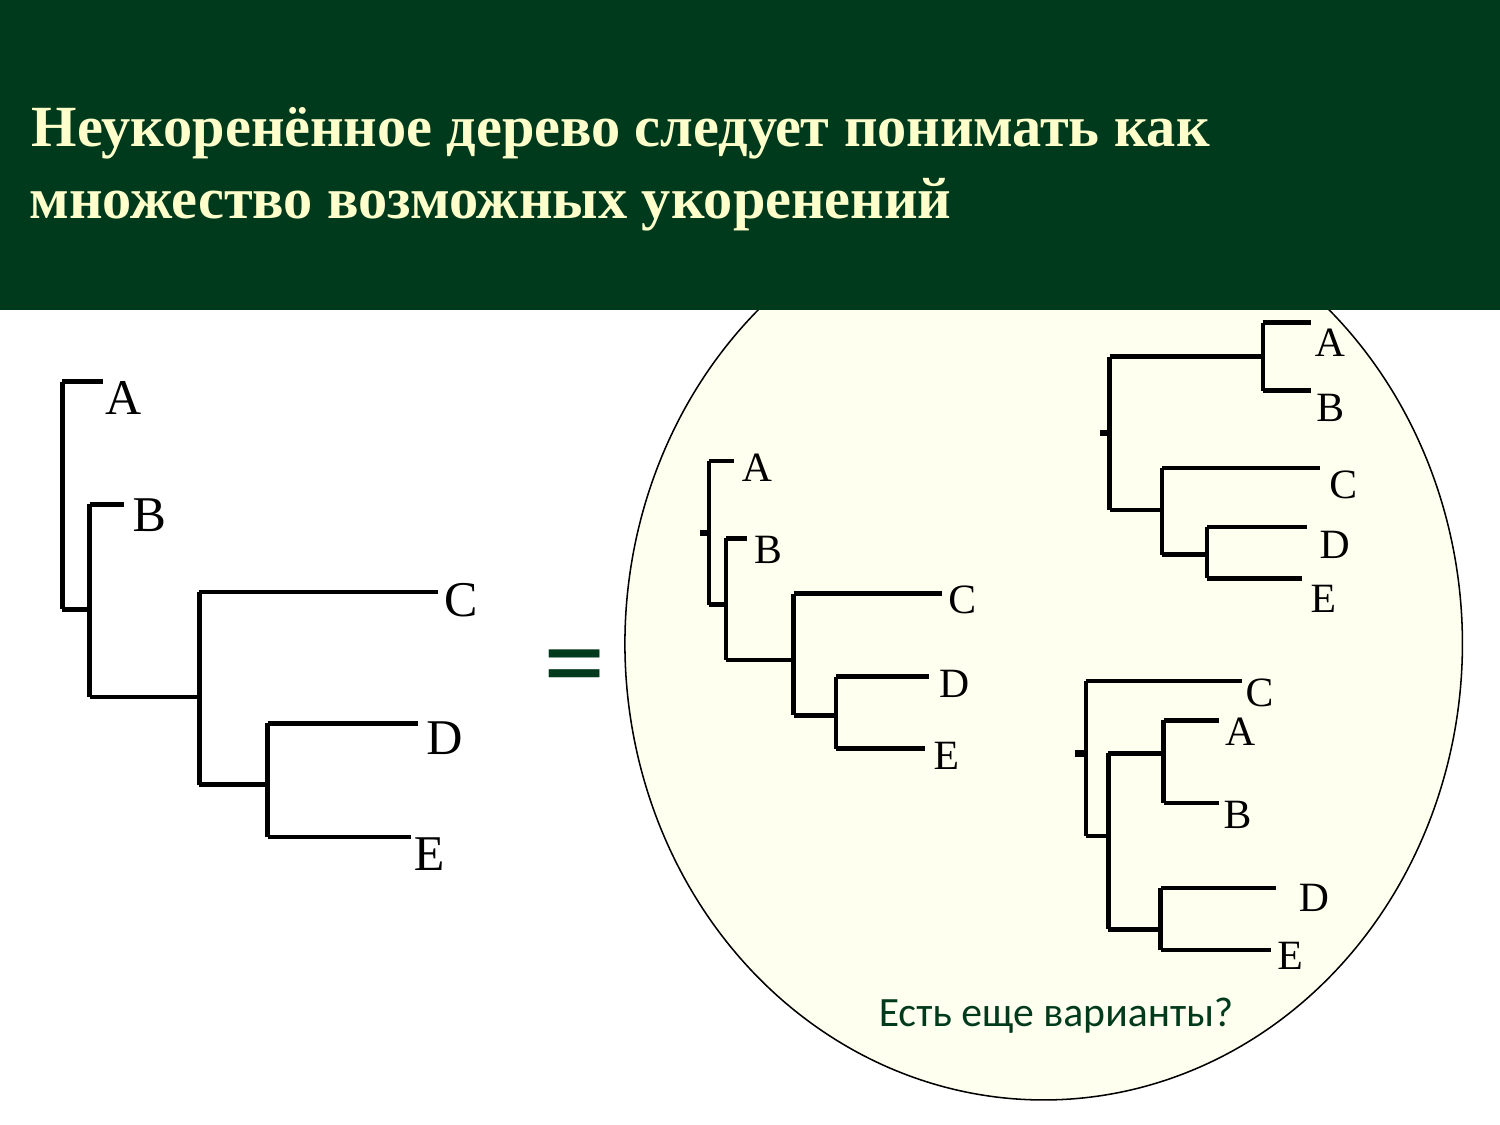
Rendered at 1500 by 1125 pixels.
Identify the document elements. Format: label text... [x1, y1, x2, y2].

text_box [1209, 529, 1304, 576]
text_box E [1262, 912, 1319, 986]
text_box B [739, 506, 798, 580]
text_box Есть еще варианты? [849, 962, 1263, 1050]
text_box A [1234, 723, 1244, 734]
text_box [1088, 683, 1230, 834]
text_box B [117, 466, 181, 550]
text_box D [1304, 501, 1365, 575]
text_box = [499, 612, 650, 688]
text_box E [1295, 555, 1352, 629]
text_box [853, 1050, 1235, 1100]
text_box [1164, 470, 1314, 552]
text_box C [1230, 649, 1289, 723]
text_box A [90, 350, 157, 433]
text_box E [918, 712, 975, 786]
text_box B [1208, 771, 1267, 845]
text_box [625, 310, 1463, 1048]
text_box A [726, 424, 788, 498]
text_box C [429, 551, 493, 634]
text_box D [1283, 854, 1345, 928]
text_box D [411, 689, 478, 772]
text_box E [398, 805, 460, 889]
text_box B [1301, 365, 1360, 438]
text_box D [924, 640, 985, 714]
text_box C [1314, 441, 1373, 515]
text_box A [1299, 299, 1361, 373]
text_box C [933, 556, 992, 630]
text_box [1265, 325, 1301, 388]
text_box A [1210, 689, 1271, 762]
title Неукоренённое дерево следует понимать как множество возможных укоренений [0, 0, 1500, 310]
